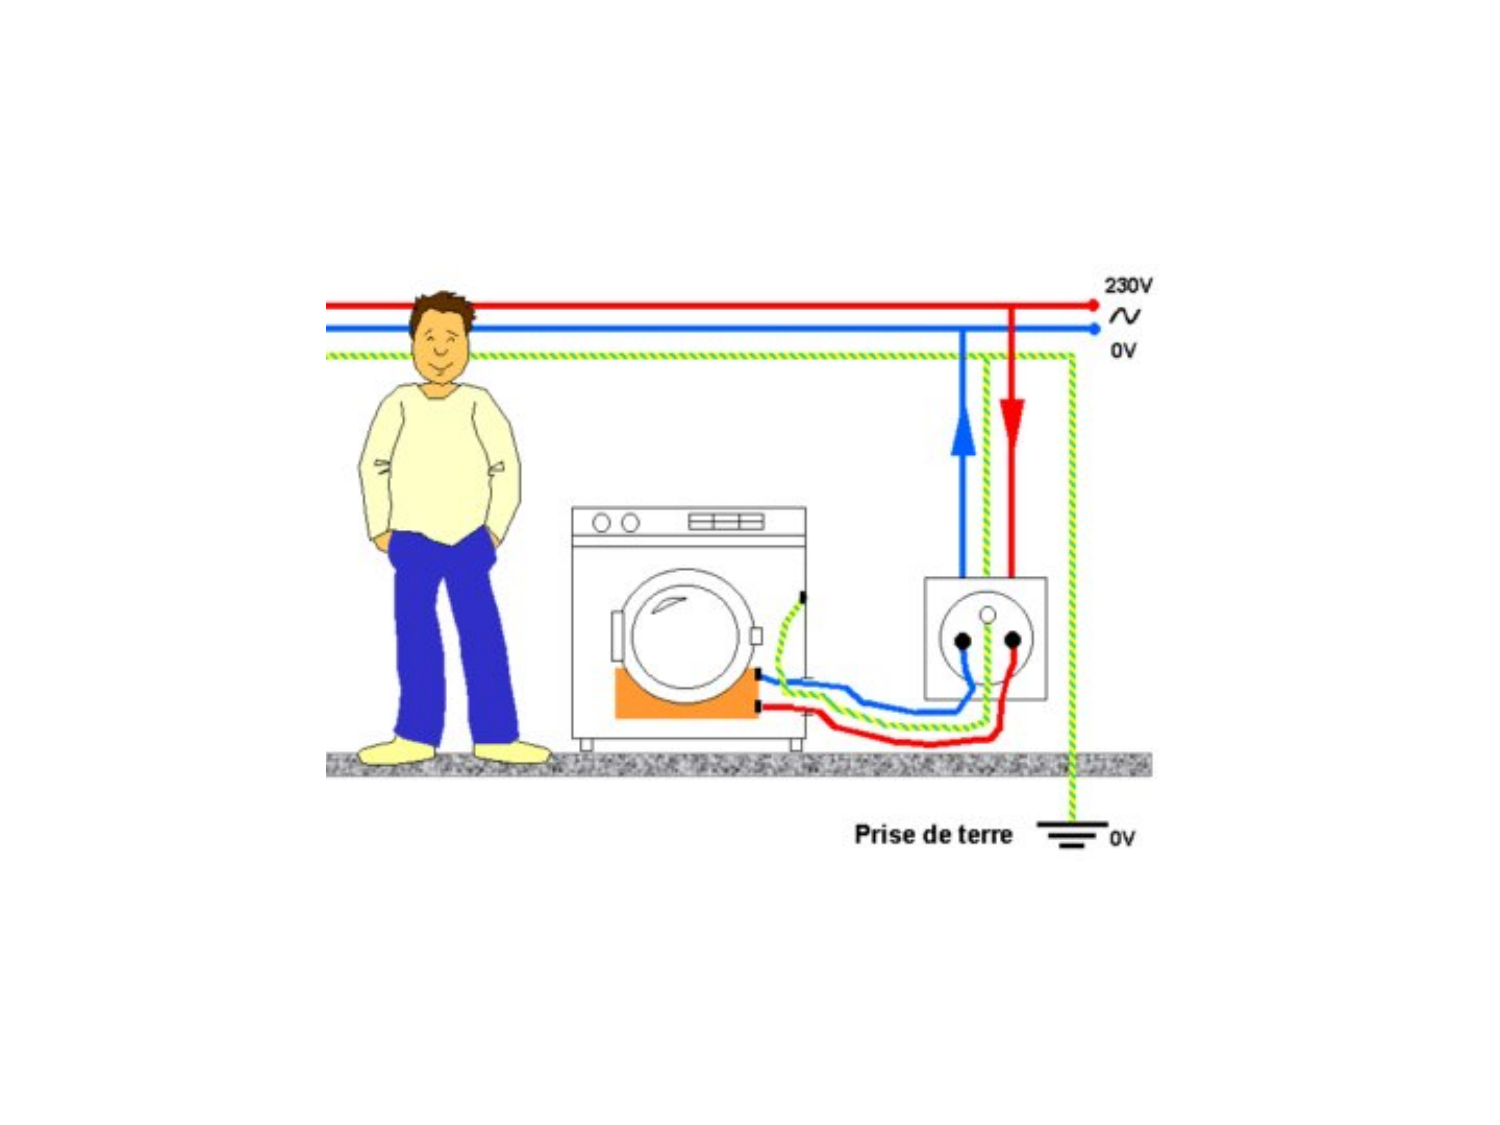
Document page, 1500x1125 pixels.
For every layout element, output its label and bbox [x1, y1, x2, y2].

picture [326, 264, 1174, 861]
